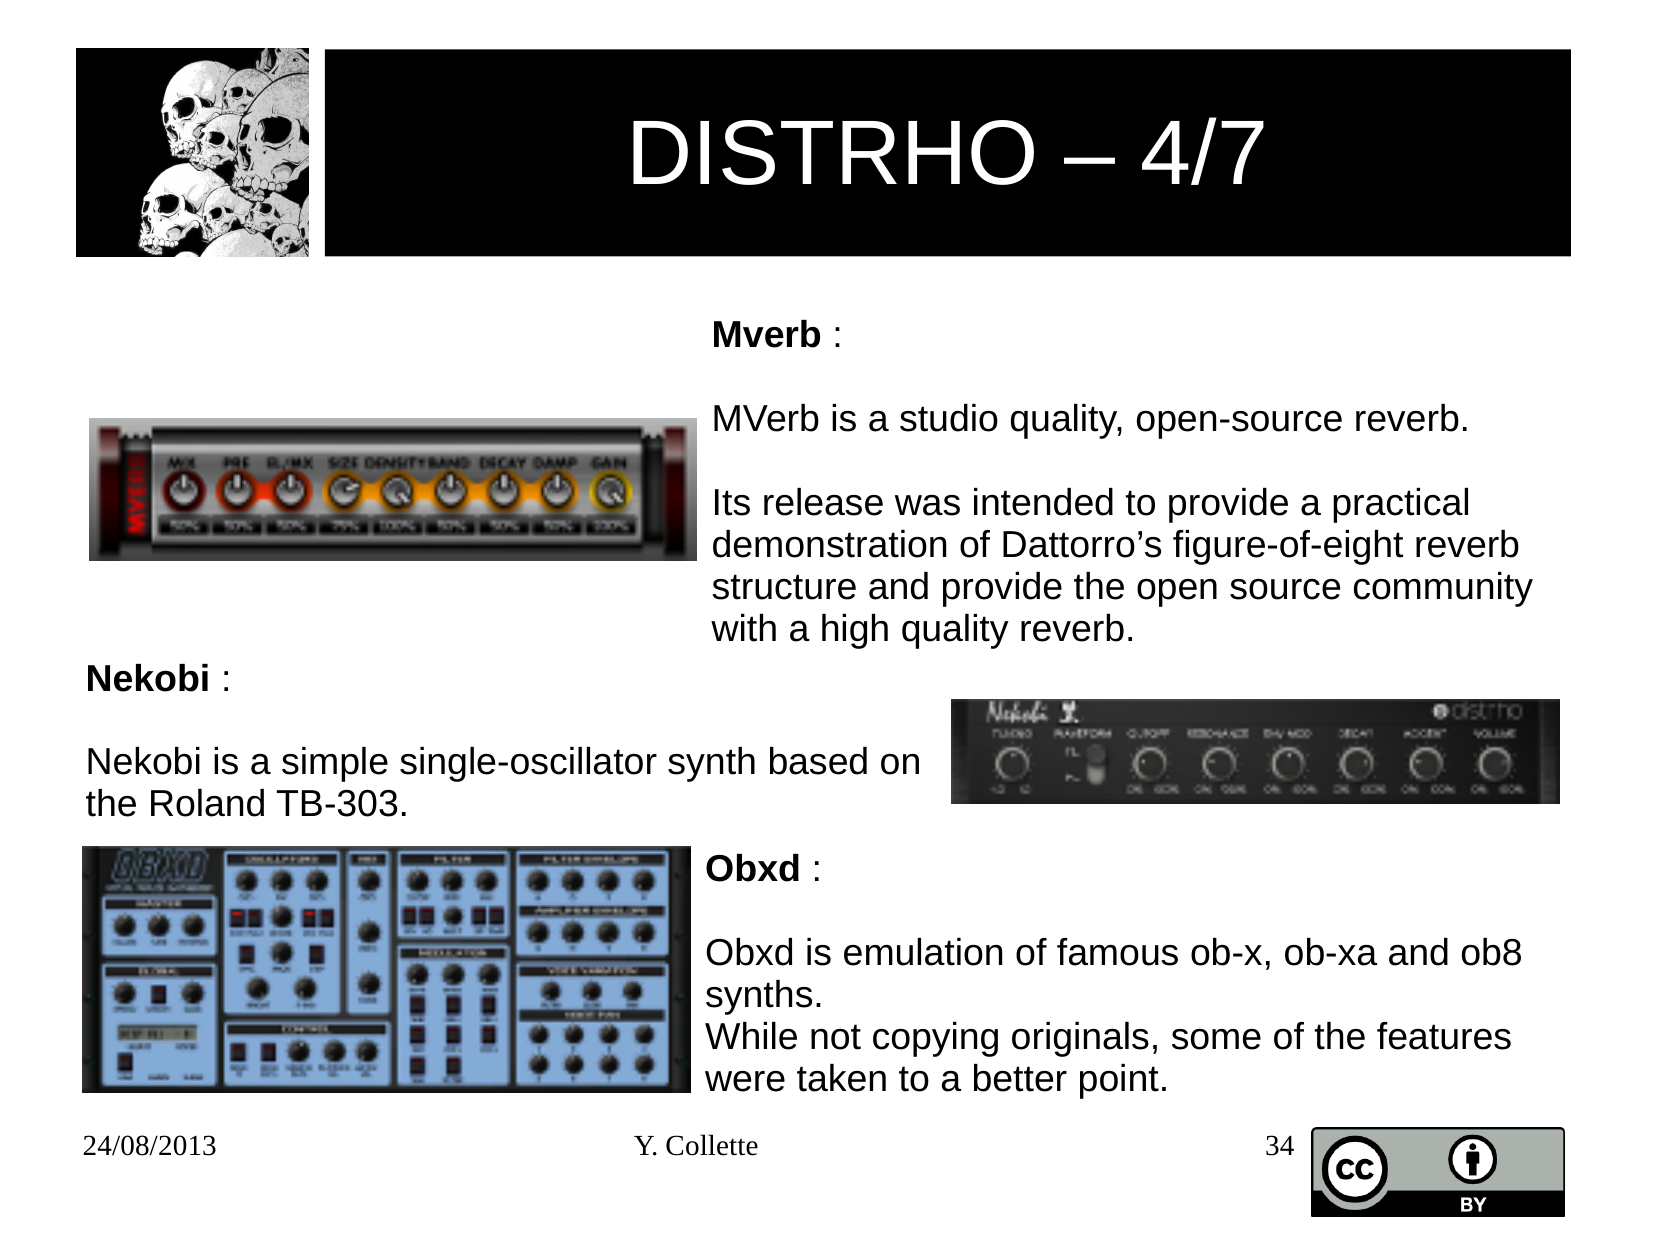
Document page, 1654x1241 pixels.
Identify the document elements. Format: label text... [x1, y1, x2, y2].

picture [1311, 1127, 1565, 1217]
text_box Nekobi : Nekobi is a simple single-oscillator synth based on the Roland TB-303. [70, 649, 952, 833]
title DISTRHO – 4/7 [324, 49, 1571, 257]
picture [82, 846, 690, 1093]
text_box Obxd : Obxd is emulation of famous ob-x, ob-xa and ob8 synths. While not copying originals, some of the features were taken to a better point. [690, 840, 1560, 1108]
picture [76, 48, 309, 257]
picture [89, 418, 696, 562]
text_box Mverb : MVerb is a studio quality, open-source reverb. Its release was intended to provide a practical demonstration of Dattorro’s figure-of-eight reverb structure and provide the open source community with a high quality reverb. [696, 305, 1571, 657]
picture [952, 699, 1560, 804]
